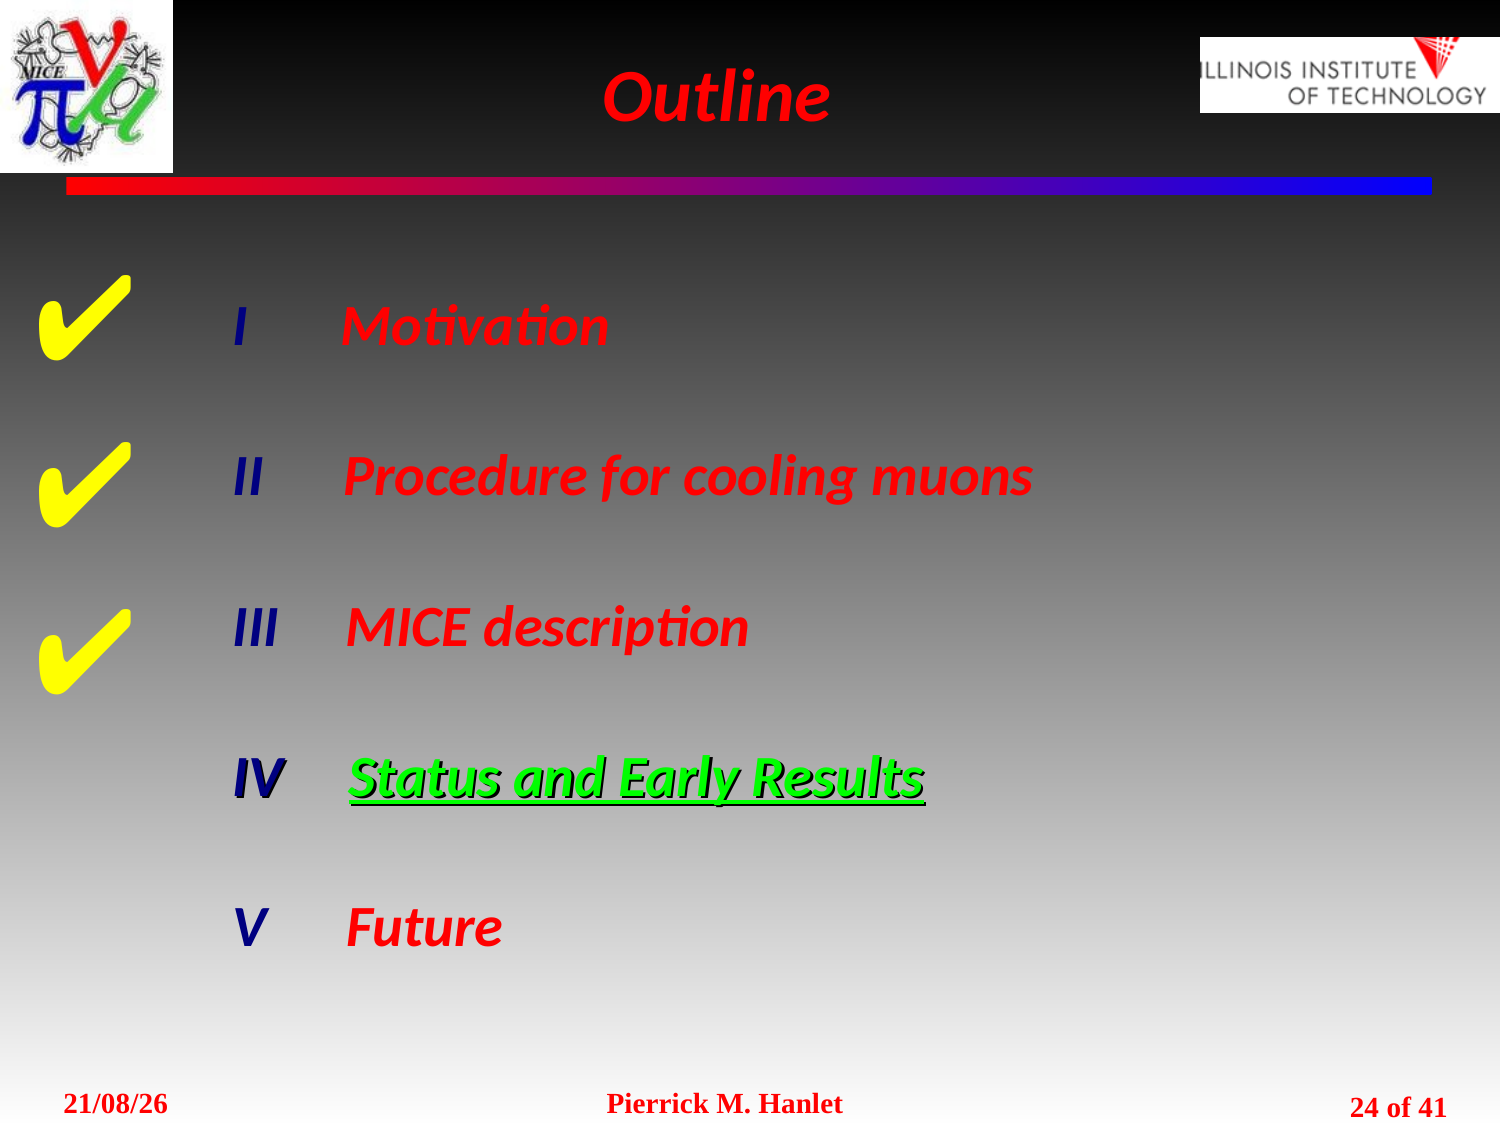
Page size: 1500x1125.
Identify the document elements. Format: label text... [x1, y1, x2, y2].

title Outline [234, 8, 1200, 181]
picture [1200, 37, 1500, 113]
list Motivation Procedure for cooling muons MICE description Status and Early Results Future [187, 209, 1442, 1044]
text_box [22, 224, 151, 1077]
picture [0, 0, 173, 173]
